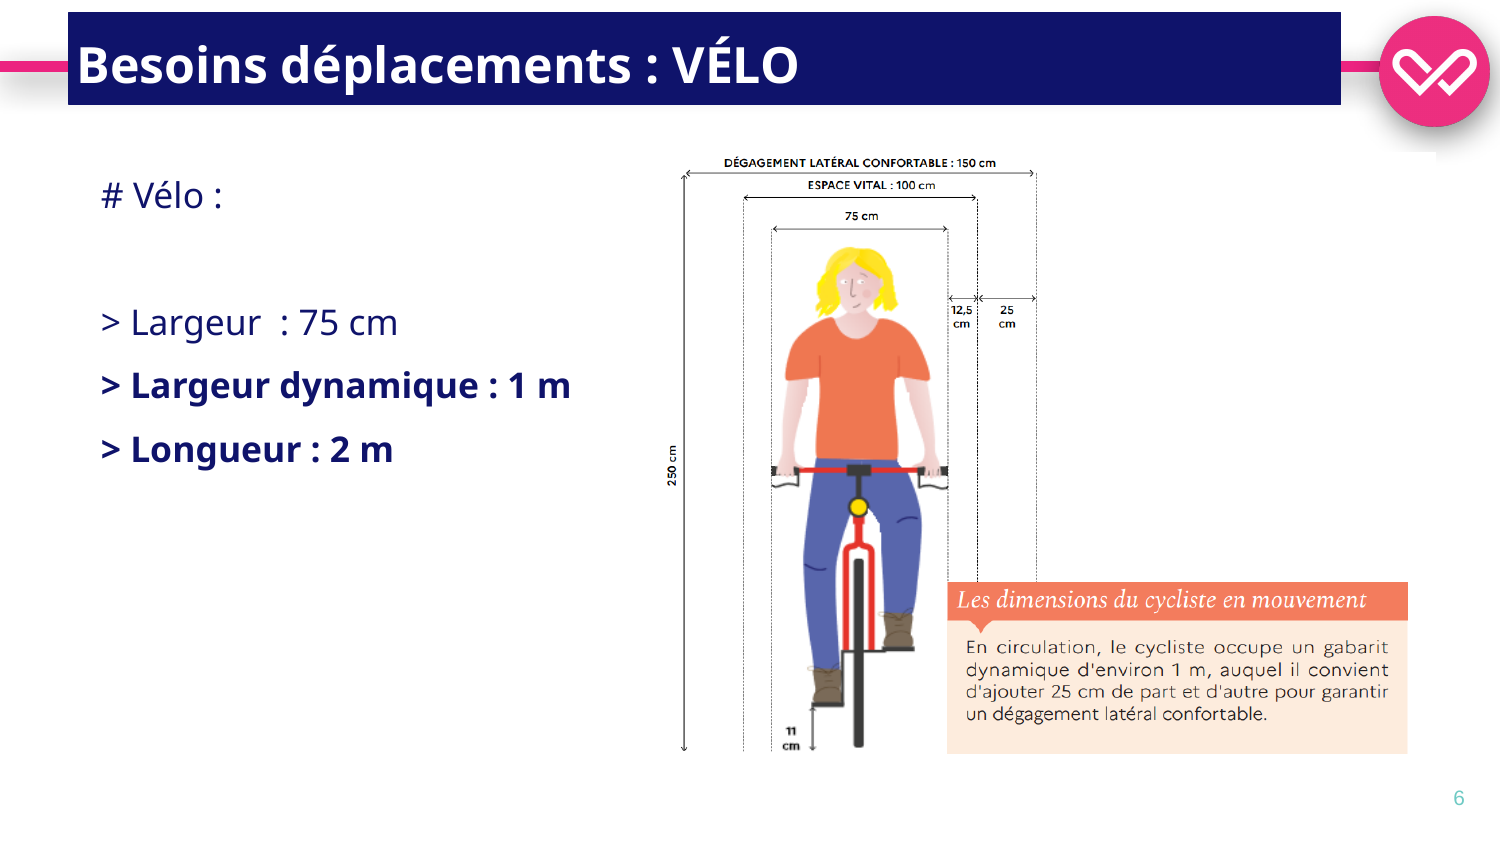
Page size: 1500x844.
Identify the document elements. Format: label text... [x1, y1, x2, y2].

text_box Besoins déplacements : VÉLO [61, 24, 1351, 142]
picture [662, 152, 1436, 779]
text_box # Vélo : > Largeur : 75 cm > Largeur dynamique : 1 m > Longueur : 2 m [85, 162, 1389, 822]
slide_number <number> [1389, 764, 1480, 830]
text_box [69, 12, 1341, 24]
picture [1379, 16, 1490, 127]
